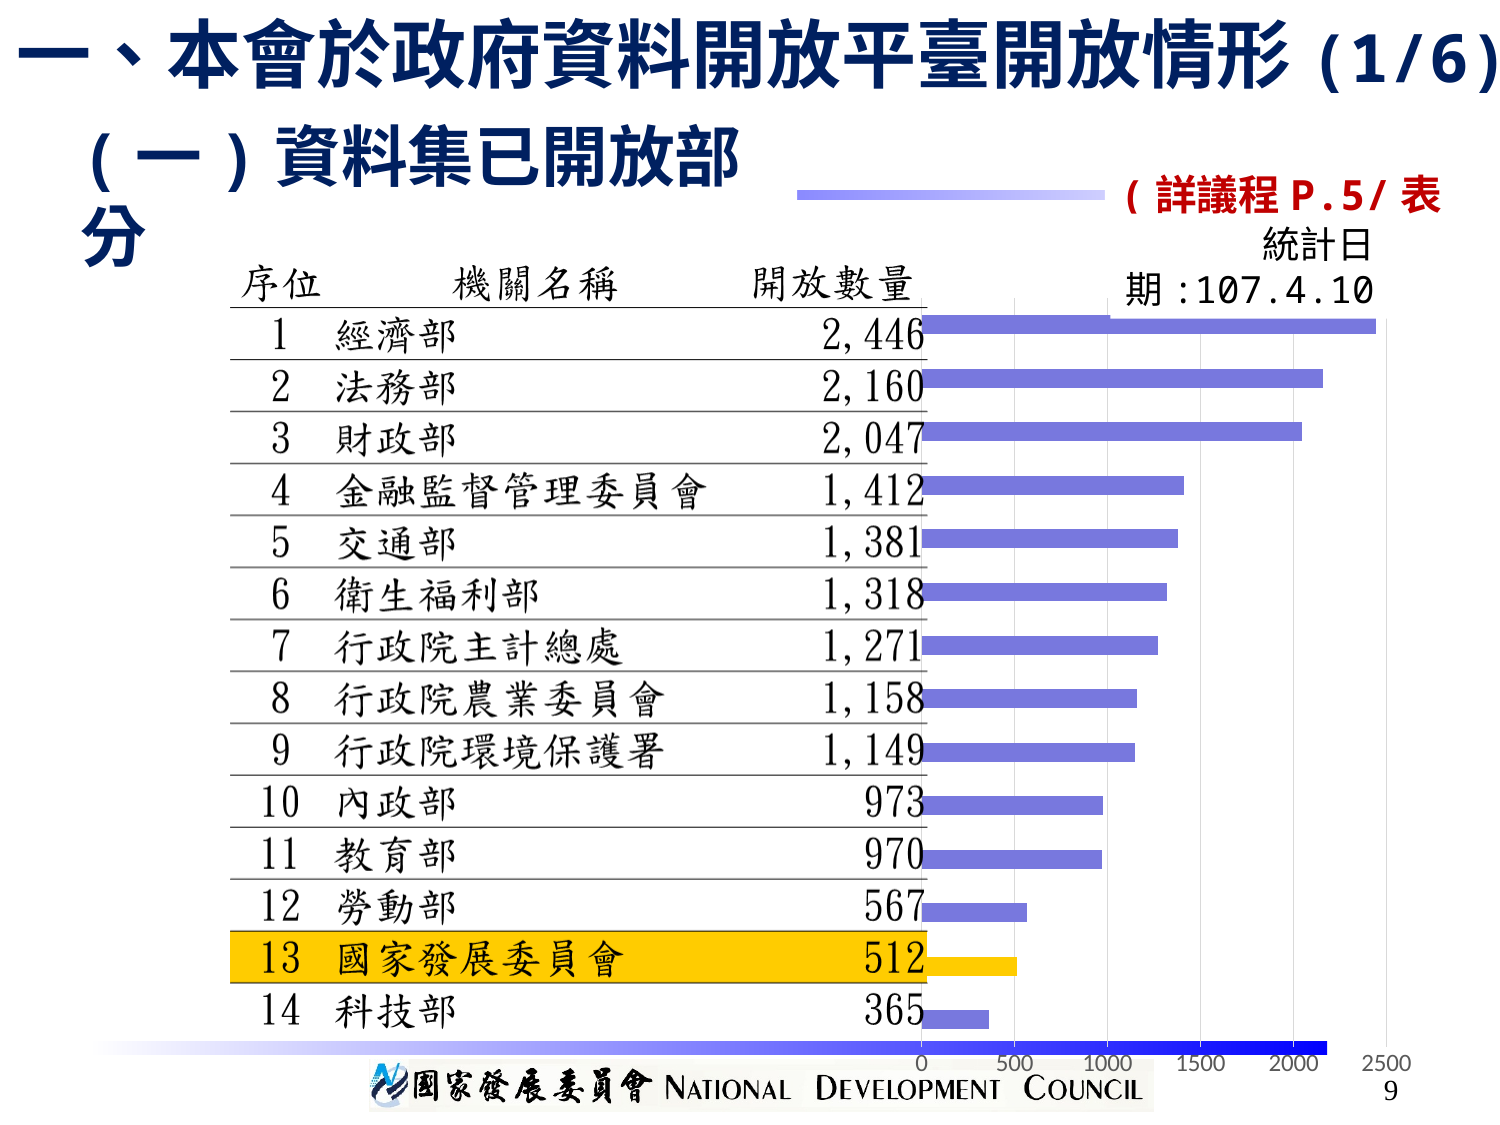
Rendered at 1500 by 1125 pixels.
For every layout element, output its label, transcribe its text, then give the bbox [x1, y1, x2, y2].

title 一、本會於政府資料開放平臺開放情形(1/6) [1, 0, 1500, 126]
text_box (一)資料集已開放部分 [64, 107, 798, 220]
chart [915, 258, 1412, 1112]
picture [230, 246, 928, 1061]
text_box (詳議程P.5/表1) [1104, 160, 1500, 230]
text_box 統計日期:107.4.10 [1110, 213, 1495, 275]
text_box 9 [1368, 1063, 1485, 1100]
